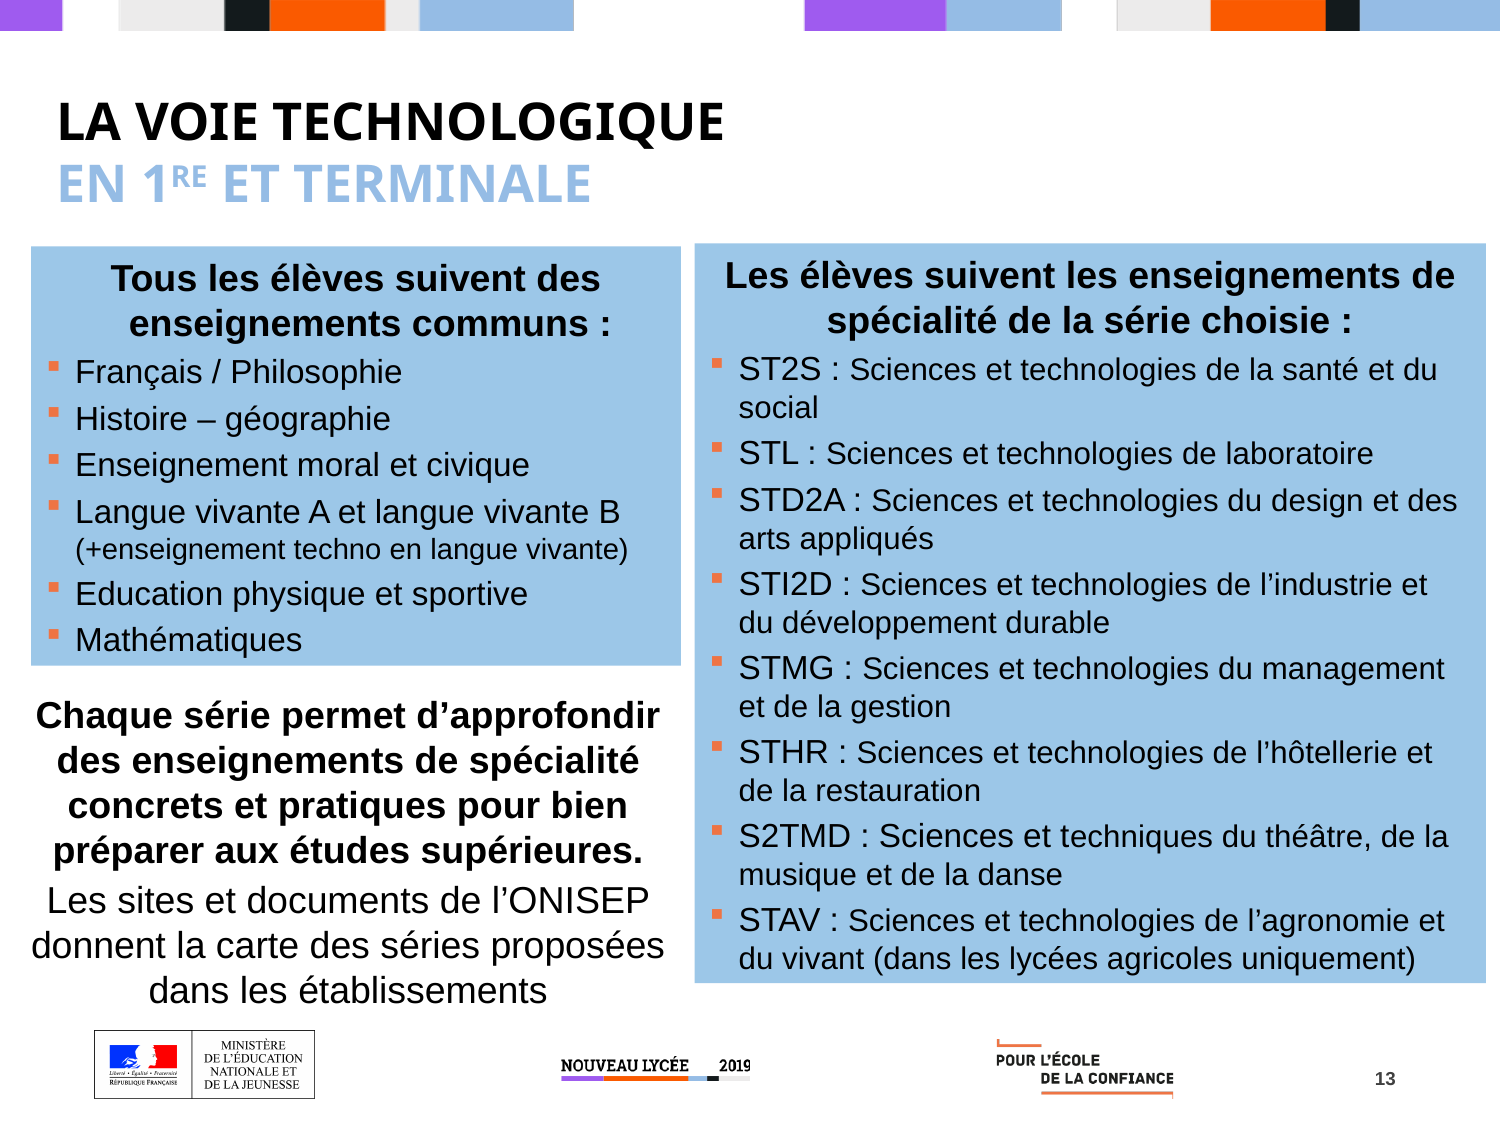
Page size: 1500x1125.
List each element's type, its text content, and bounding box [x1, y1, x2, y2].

slide_number <numéro> [1337, 1048, 1411, 1109]
text_box Les élèves suivent les enseignements de spécialité de la série choisie : ST2S : Sciences et technologies de la santé et du social STL : Sciences et technologies de laboratoire STD2A : Sciences et technologies du design et des arts appliqués STI2D : Sciences et technologies de l’industrie et du développement durable STMG : Sciences et technologies du management et de la gestion STHR : Sciences et technologies de l’hôtellerie et de la restauration S2TMD : Sciences et techniques du théâtre, de la musique et de la danse STAV : Sciences et technologies de l’agronomie et du vivant (dans les lycées agricoles uniquement) [694, 243, 1486, 984]
text_box Chaque série permet d’approfondir des enseignements de spécialité concrets et pratiques pour bien préparer aux études supérieures. Les sites et documents de l’ONISEP donnent la carte des séries proposées dans les établissements [9, 683, 687, 1019]
picture [94, 1030, 315, 1099]
text_box Tous les élèves suivent des enseignements communs : Français / Philosophie Histoire – géographie Enseignement moral et civique Langue vivante A et langue vivante B (+enseignement techno en langue vivante) Education physique et sportive Mathématiques [31, 246, 681, 666]
title La voie technologique en 1re et Terminale [41, 58, 1483, 244]
